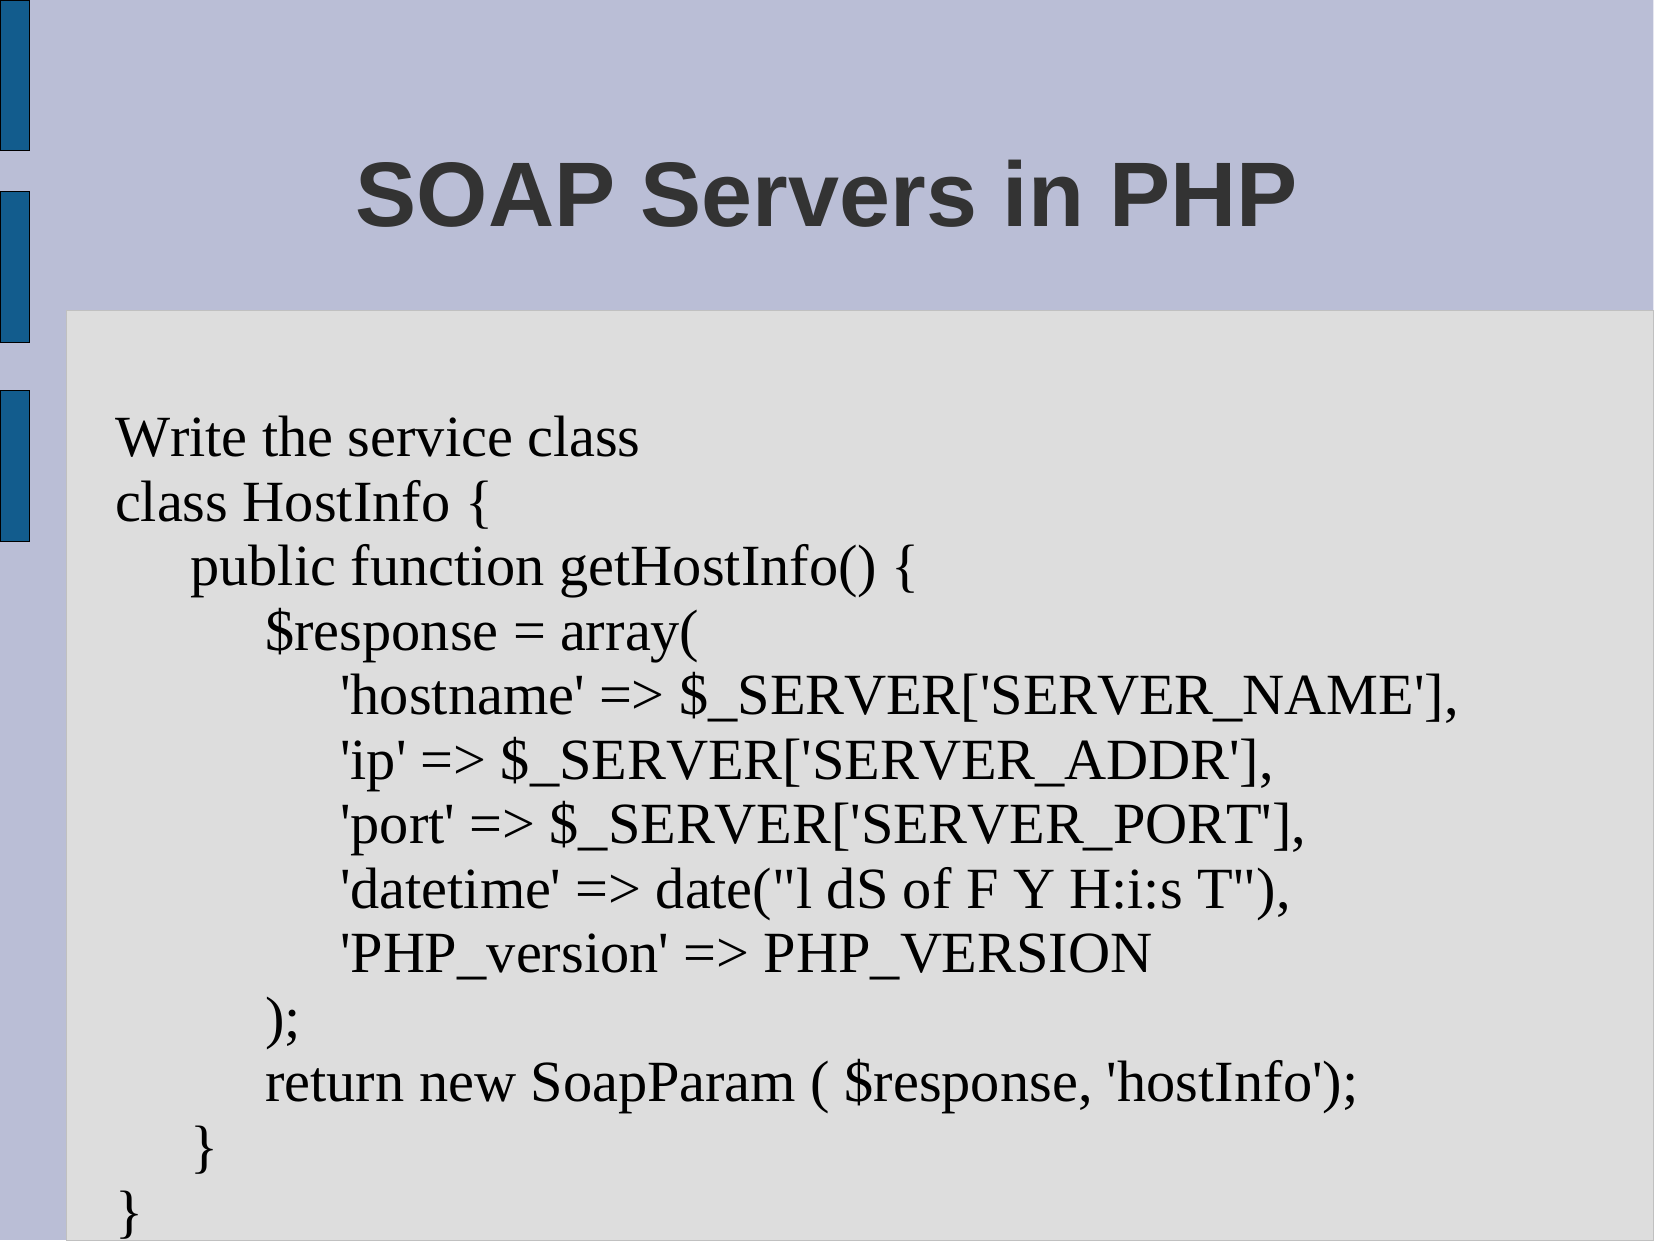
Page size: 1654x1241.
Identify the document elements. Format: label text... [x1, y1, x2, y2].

text_box Write the service class class HostInfo { public function getHostInfo() { $response = array( 'hostname' => $_SERVER['SERVER_NAME'], 'ip' => $_SERVER['SERVER_ADDR'], 'port' => $_SERVER['SERVER_PORT'], 'datetime' => date("l dS of F Y H:i:s T"), 'PHP_version' => PHP_VERSION ); return new SoapParam ( $response, 'hostInfo'); } } [115, 372, 1584, 1223]
title SOAP Servers in PHP [121, 91, 1534, 299]
